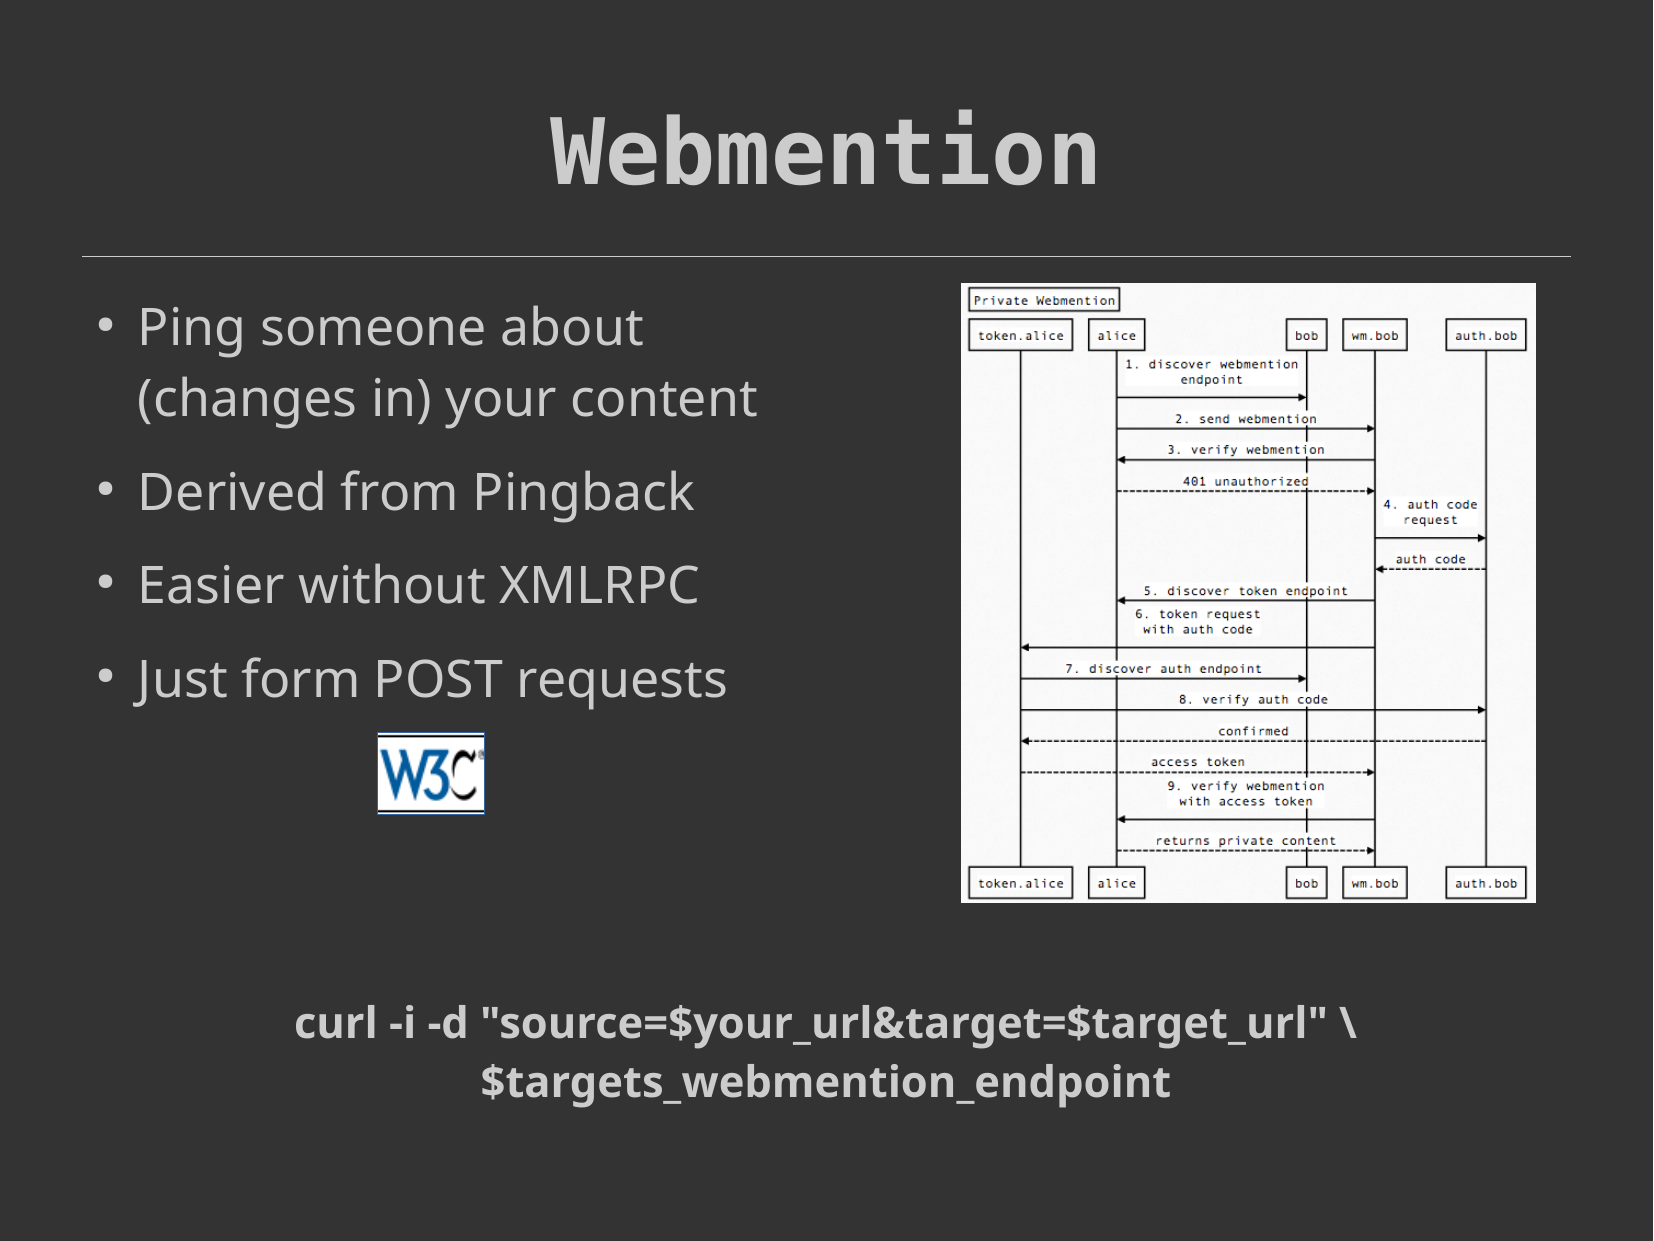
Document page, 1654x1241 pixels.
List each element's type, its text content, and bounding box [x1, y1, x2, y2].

text_box [377, 732, 485, 815]
title Webmention [82, 49, 1571, 257]
list curl -i -d "source=$your_url&target=$target_url" \ $targets_webmention_endpoint [82, 992, 1571, 1111]
picture [961, 283, 1536, 903]
list Ping someone about (changes in) your content Derived from Pingback Easier without XMLRPC Just form POST requests [82, 290, 809, 721]
